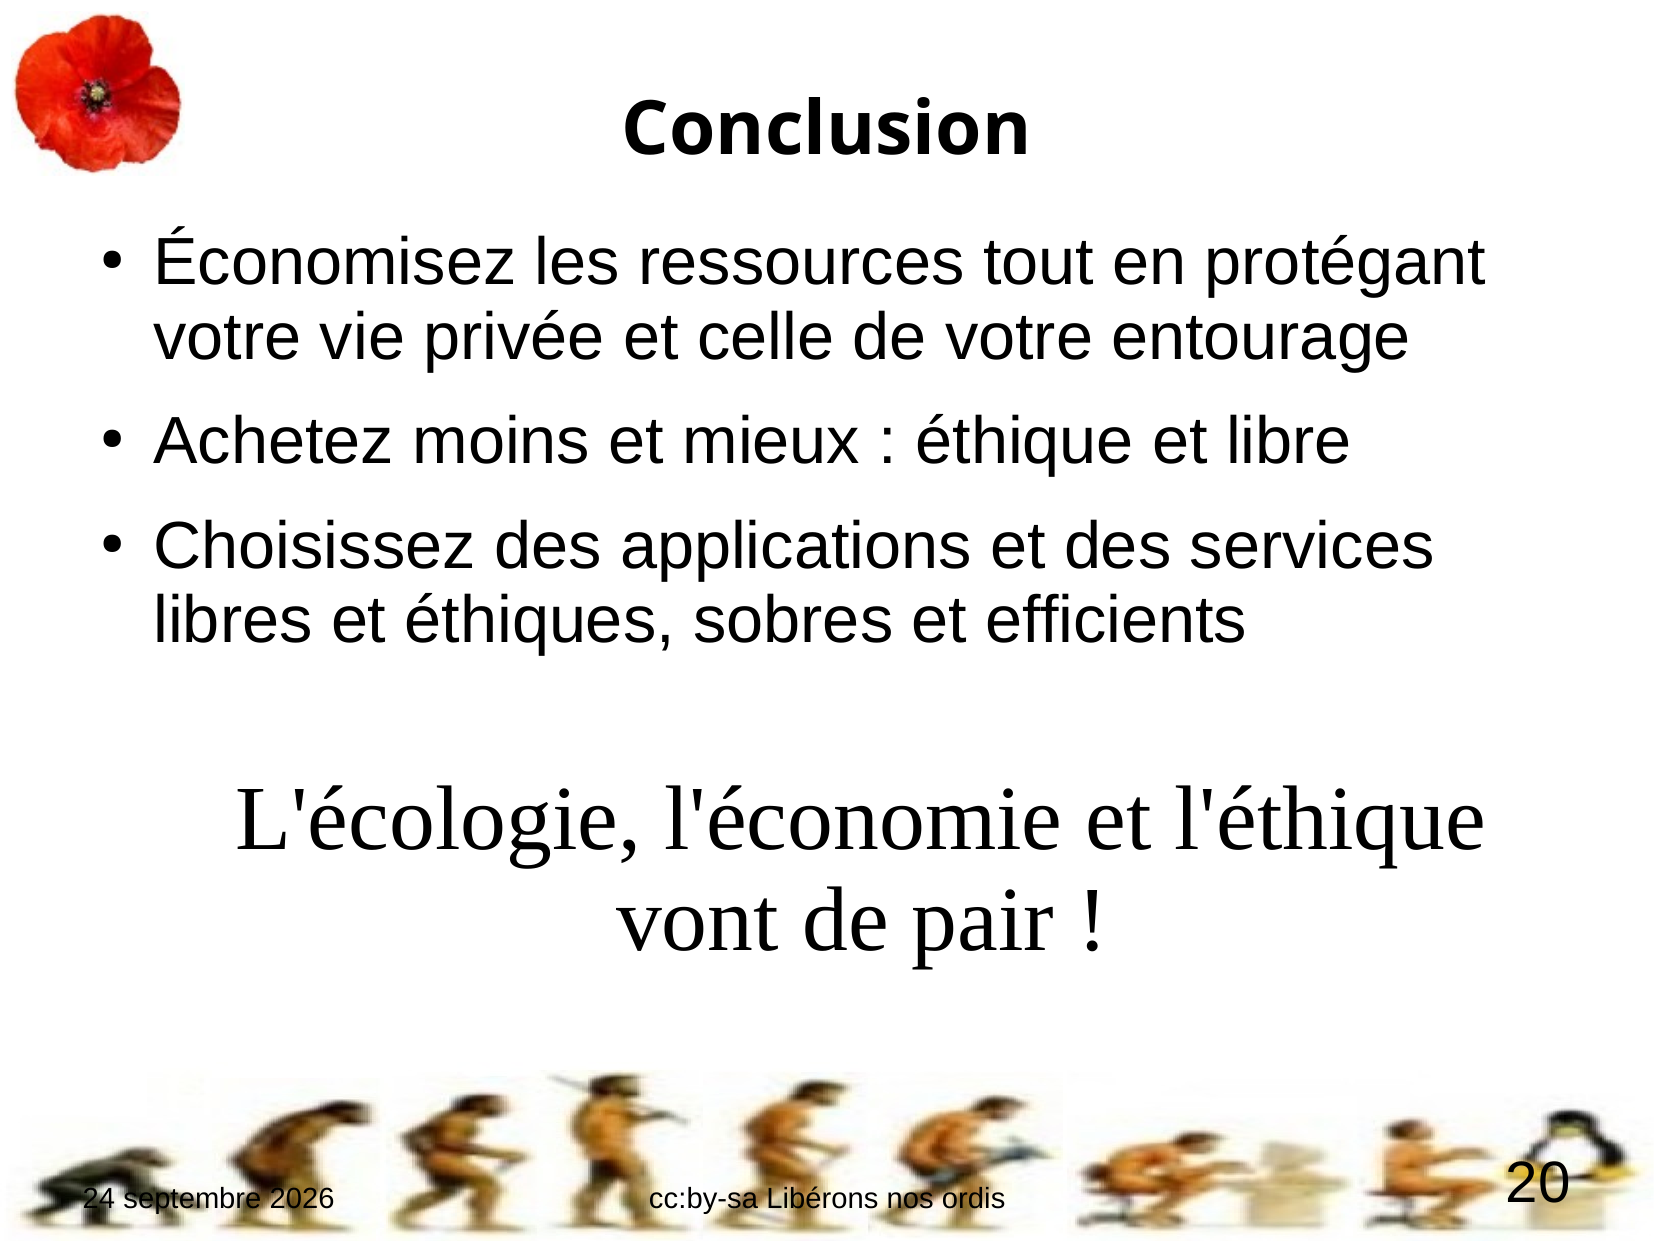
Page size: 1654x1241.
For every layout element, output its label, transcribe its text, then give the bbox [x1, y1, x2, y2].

title Conclusion [82, 49, 1571, 201]
list Économisez les ressources tout en protégant votre vie privée et celle de votre entourage Achetez moins et mieux : éthique et libre Choisissez des applications et des services libres et éthiques, sobres et efficients L'écologie, l'économie et l'éthique vont de pair ! [82, 224, 1571, 1063]
picture [11, 11, 185, 176]
picture [0, 1062, 1654, 1241]
